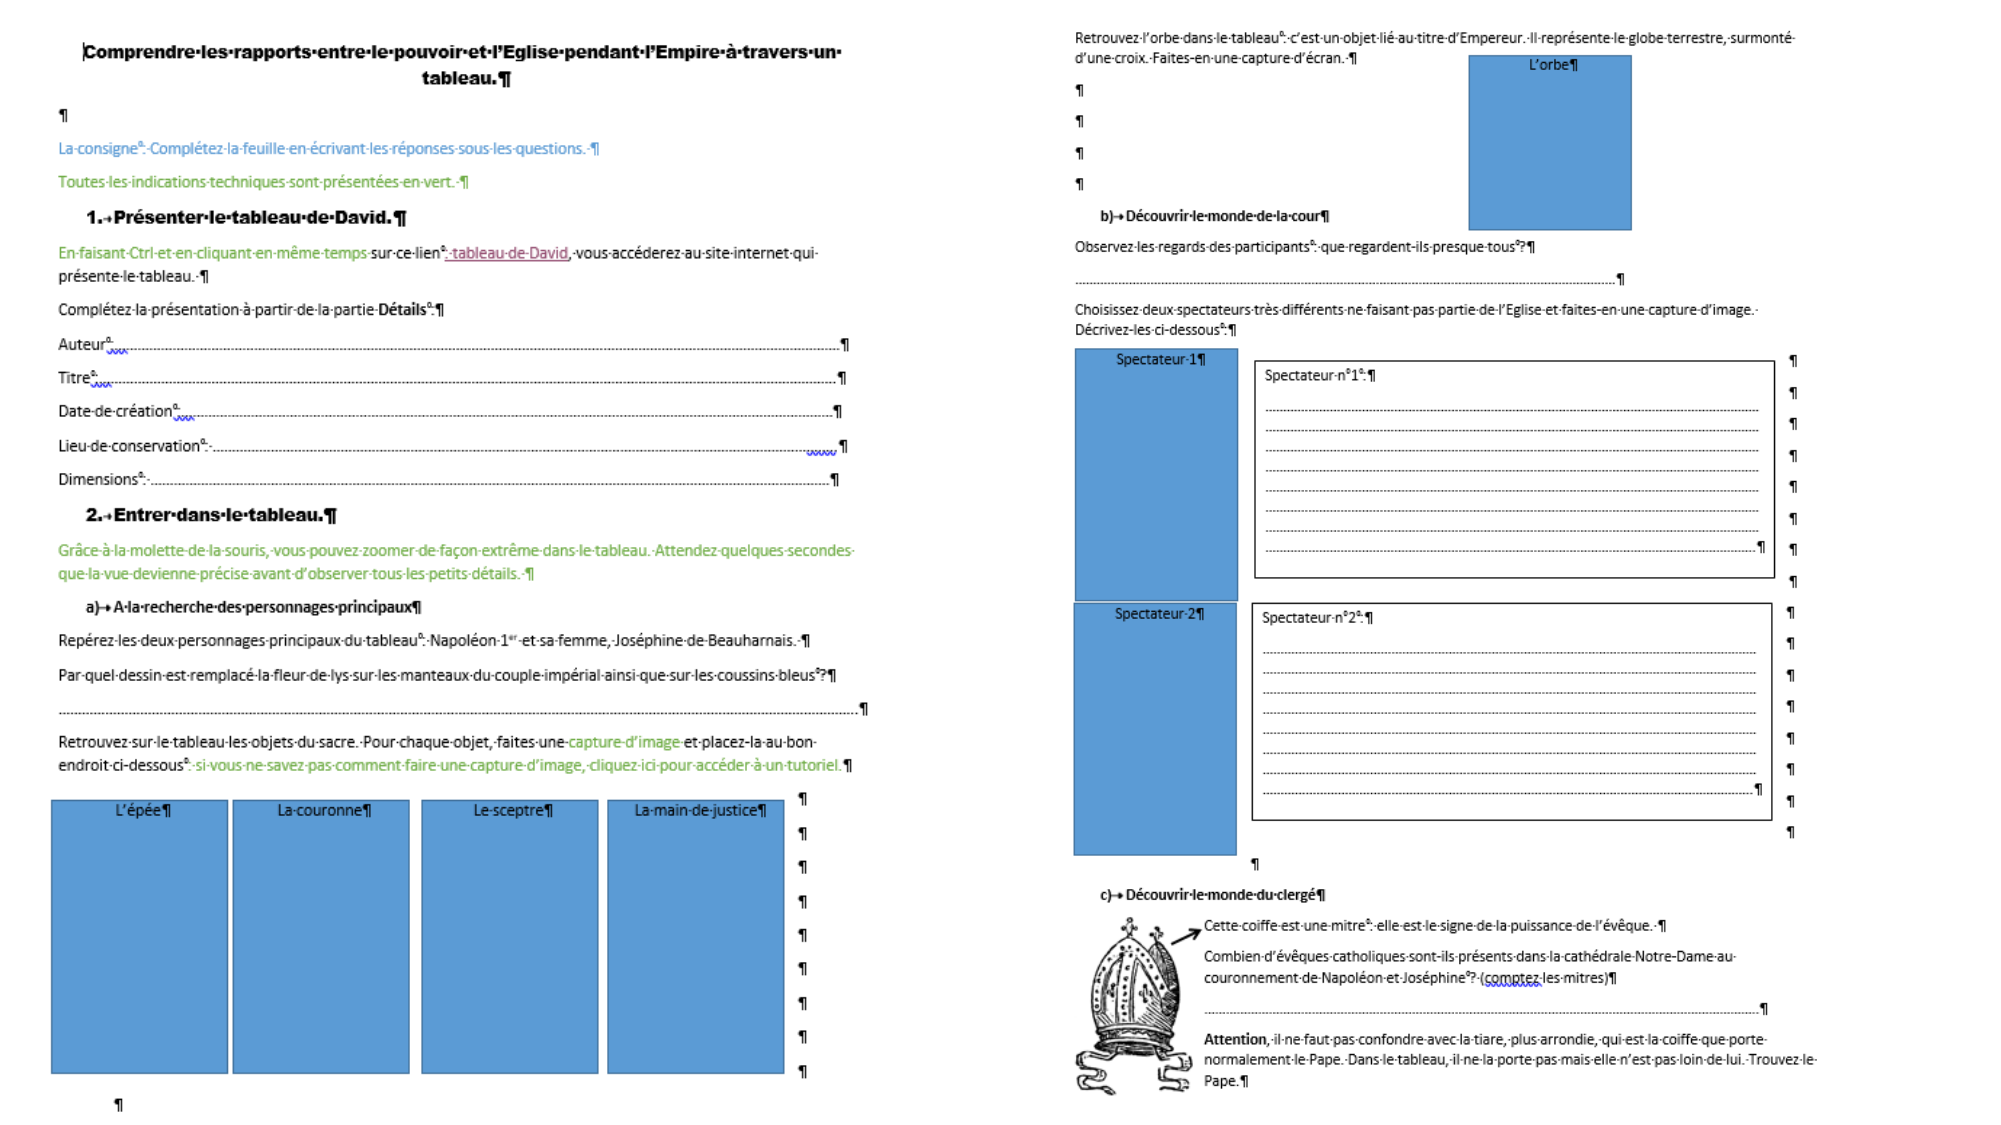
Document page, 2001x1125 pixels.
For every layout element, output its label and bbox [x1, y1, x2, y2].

picture [1059, 0, 1841, 1125]
picture [28, 0, 898, 1125]
